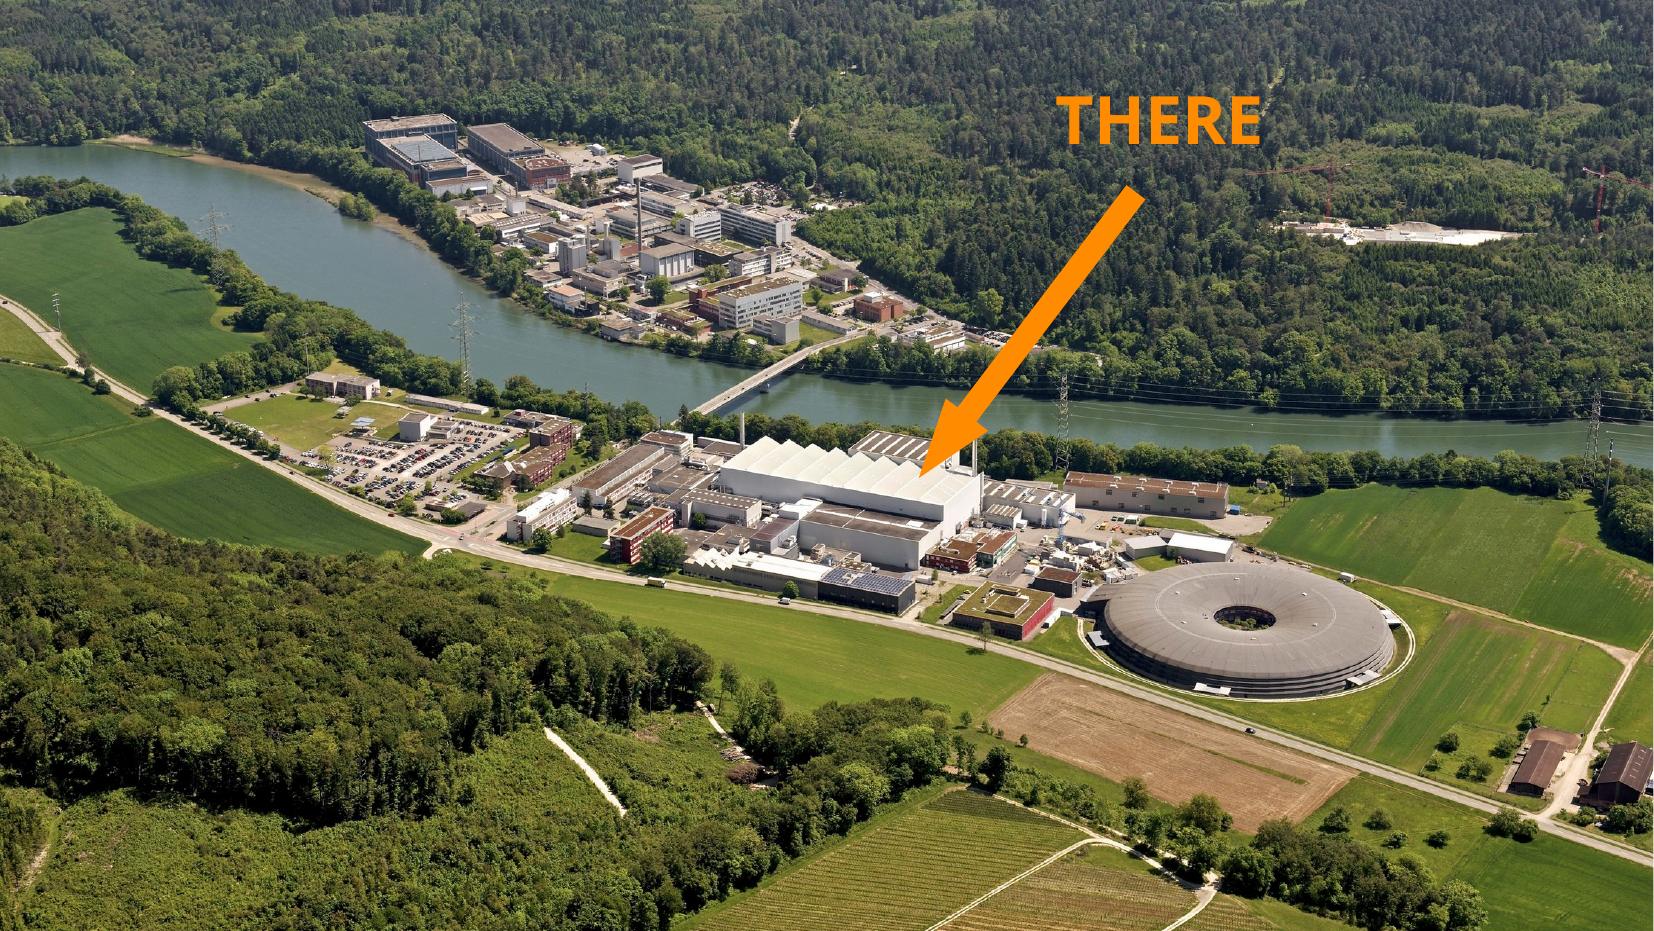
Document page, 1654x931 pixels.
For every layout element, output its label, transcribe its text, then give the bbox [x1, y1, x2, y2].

picture [0, 0, 1654, 931]
text_box THERE [1040, 65, 1330, 161]
